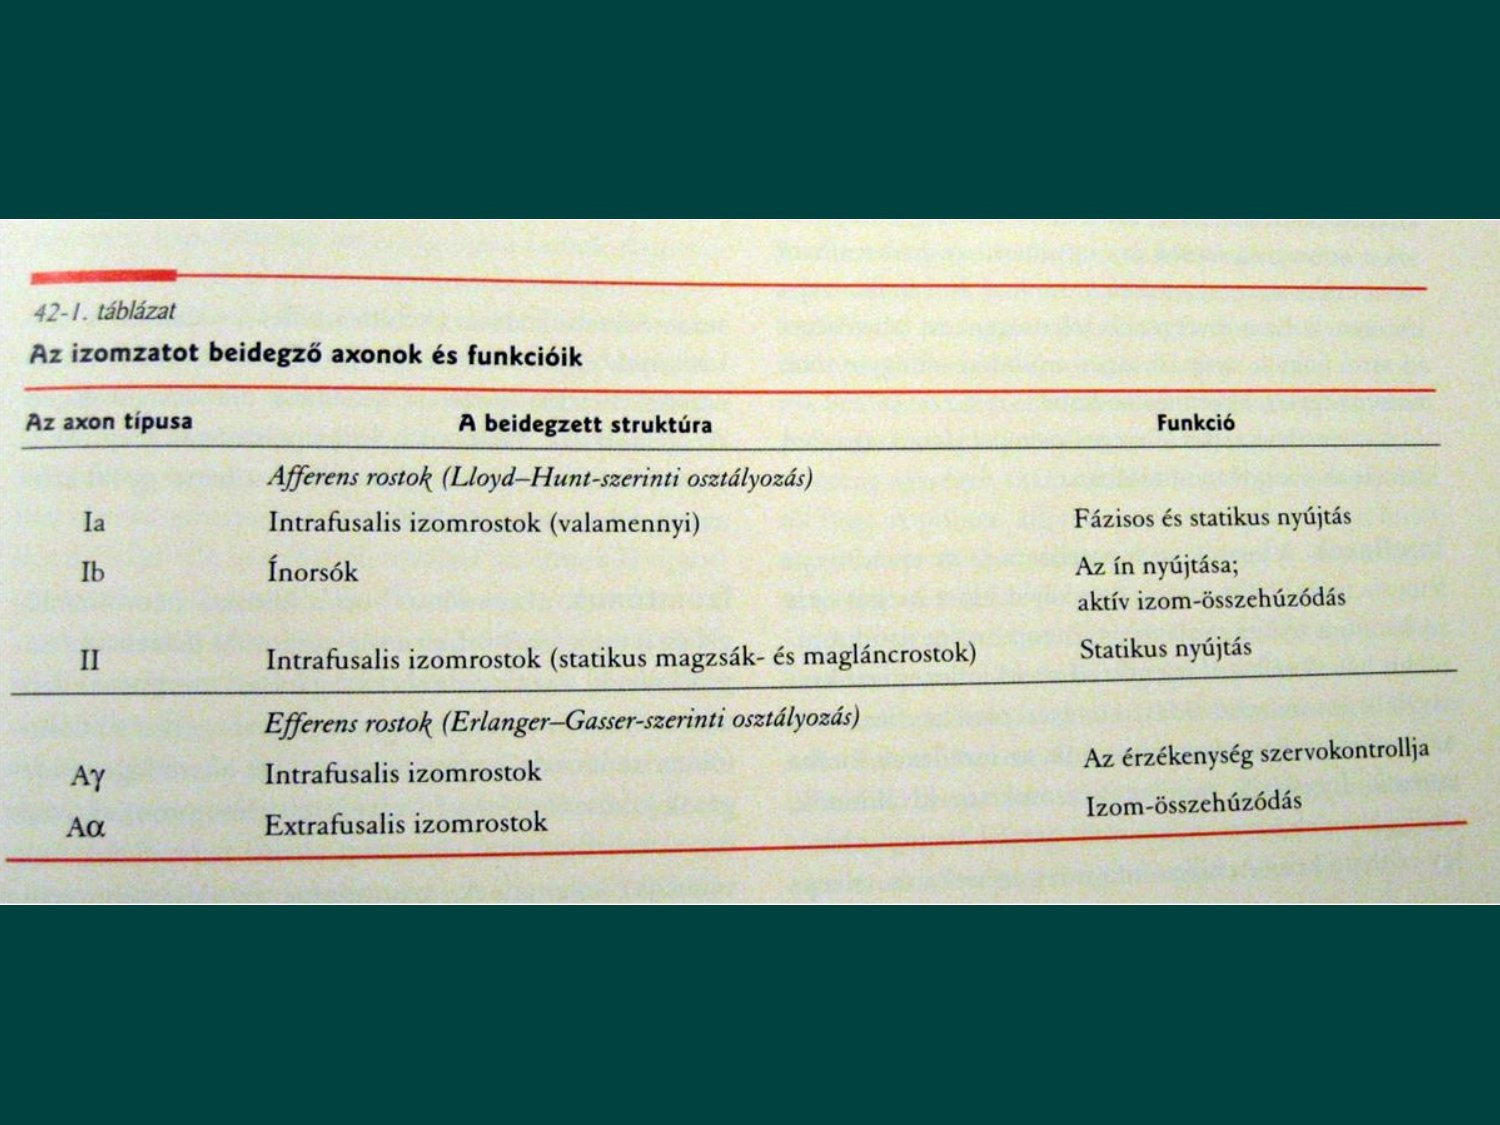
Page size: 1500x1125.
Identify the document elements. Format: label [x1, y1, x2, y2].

picture [0, 219, 1500, 905]
